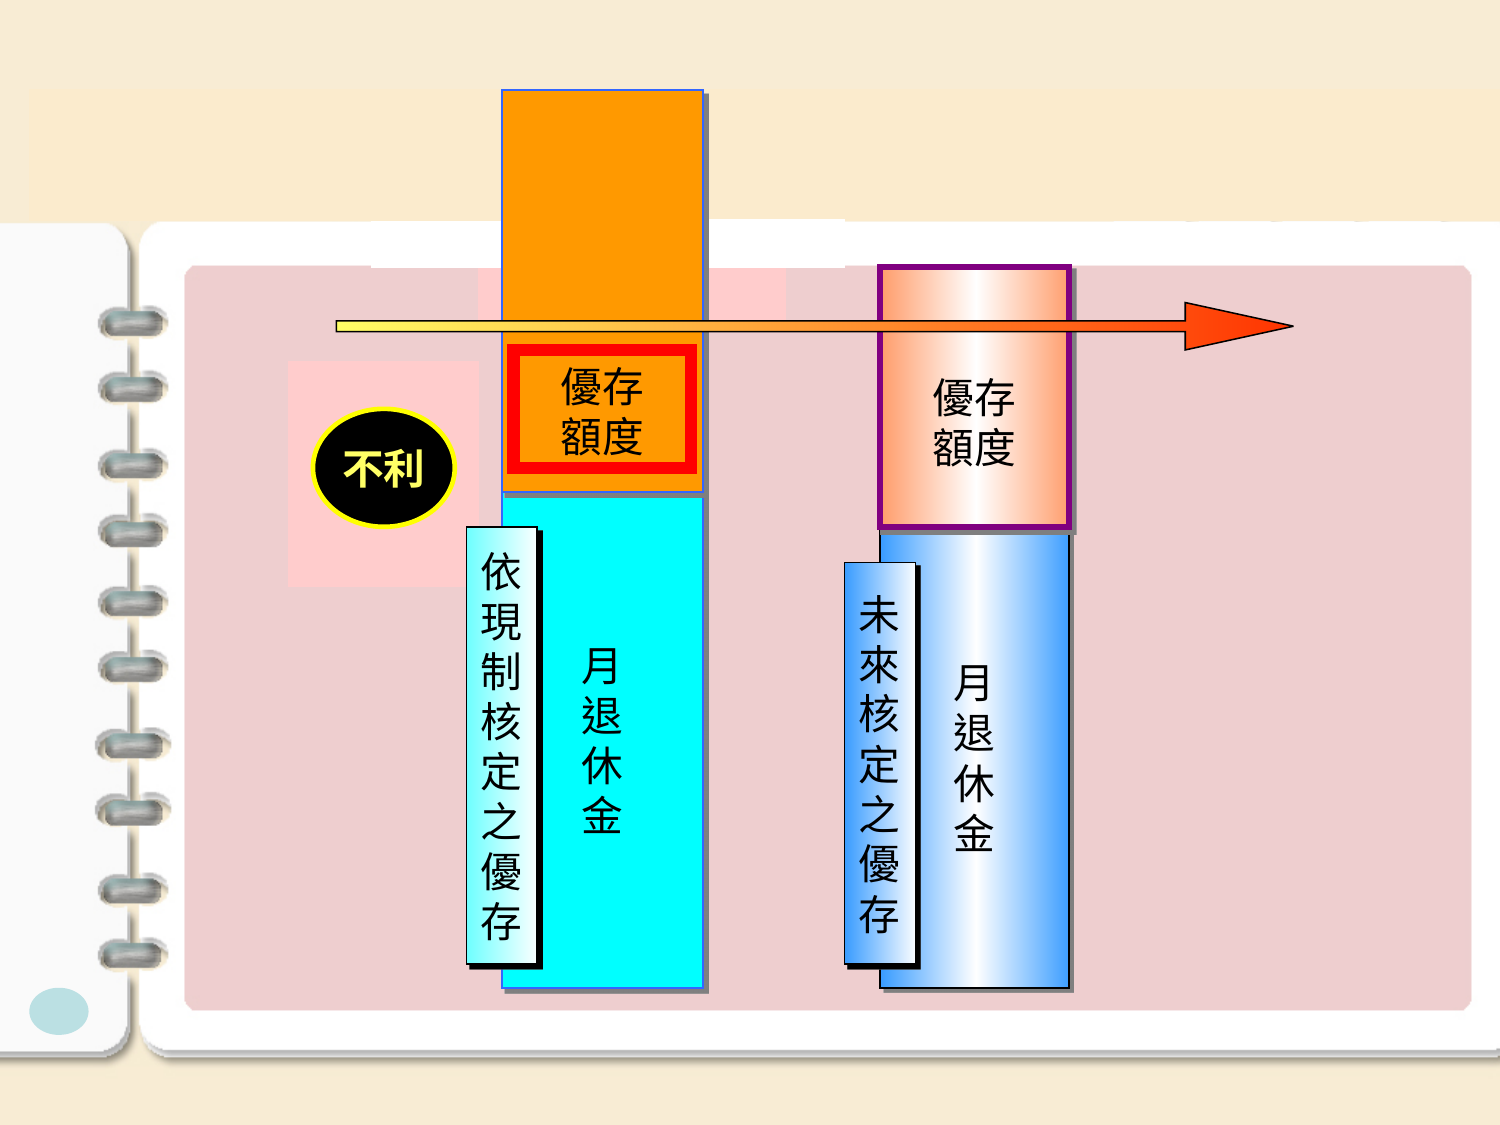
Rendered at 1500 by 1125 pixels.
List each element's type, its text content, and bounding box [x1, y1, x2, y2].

text_box 未 來 核 定 之 優 存 [844, 563, 915, 964]
text_box 優存 額度 [502, 90, 703, 320]
text_box 月 退 休 金 [880, 527, 1069, 988]
text_box 月 退 休 金 [502, 492, 703, 988]
text_box [29, 987, 89, 1035]
text_box [29, 90, 1500, 350]
text_box 依 現 制 核 定 之 優 存 [466, 527, 537, 964]
text_box 優存 額度 [502, 332, 703, 492]
text_box 優存 額度 [880, 267, 1069, 320]
text_box 優存 額度 [880, 332, 1069, 527]
text_box 不利 [312, 408, 455, 527]
text_box [289, 362, 478, 586]
